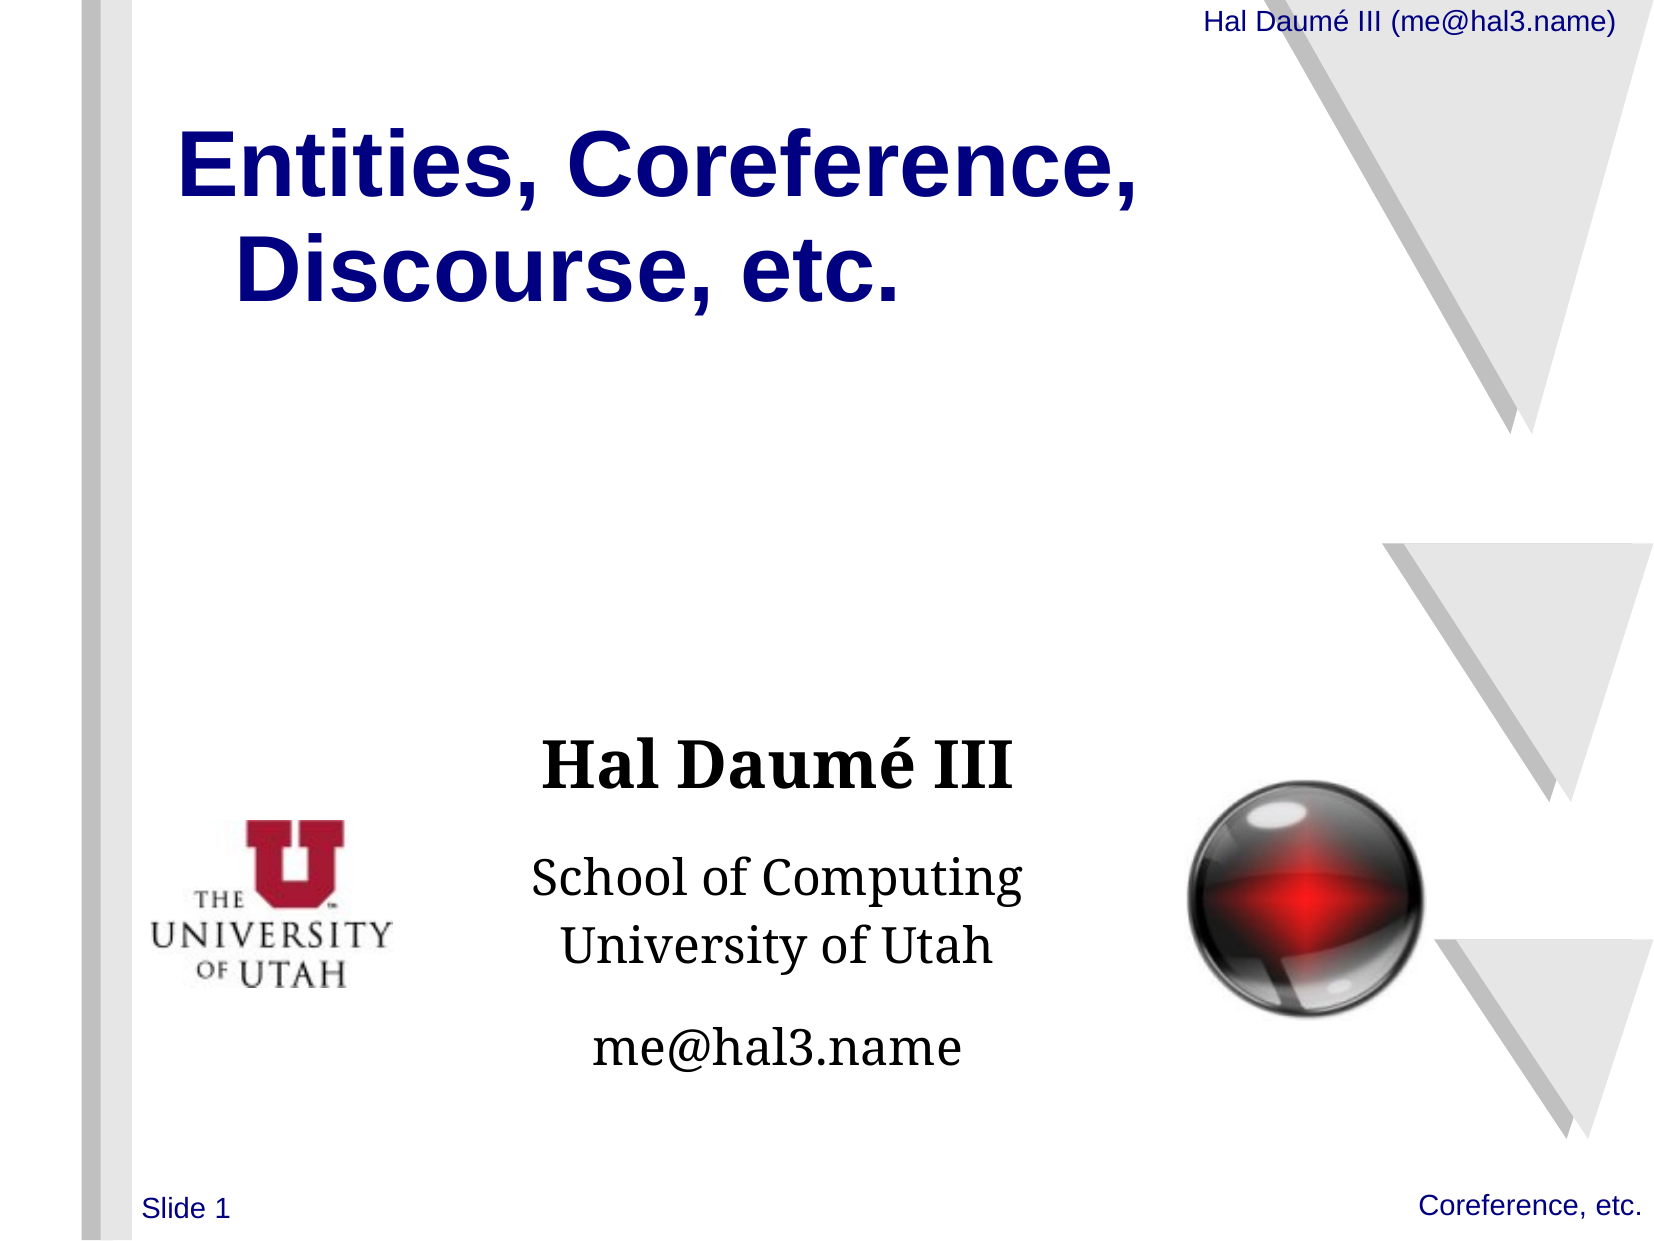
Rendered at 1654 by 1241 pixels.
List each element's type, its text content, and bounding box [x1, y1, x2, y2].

title Entities, Coreference, Discourse, etc. [176, 38, 1379, 395]
subtitle Hal Daumé III School of Computing University of Utah me@hal3.name [180, 670, 1375, 1127]
picture [150, 820, 393, 988]
picture [1184, 779, 1427, 1022]
